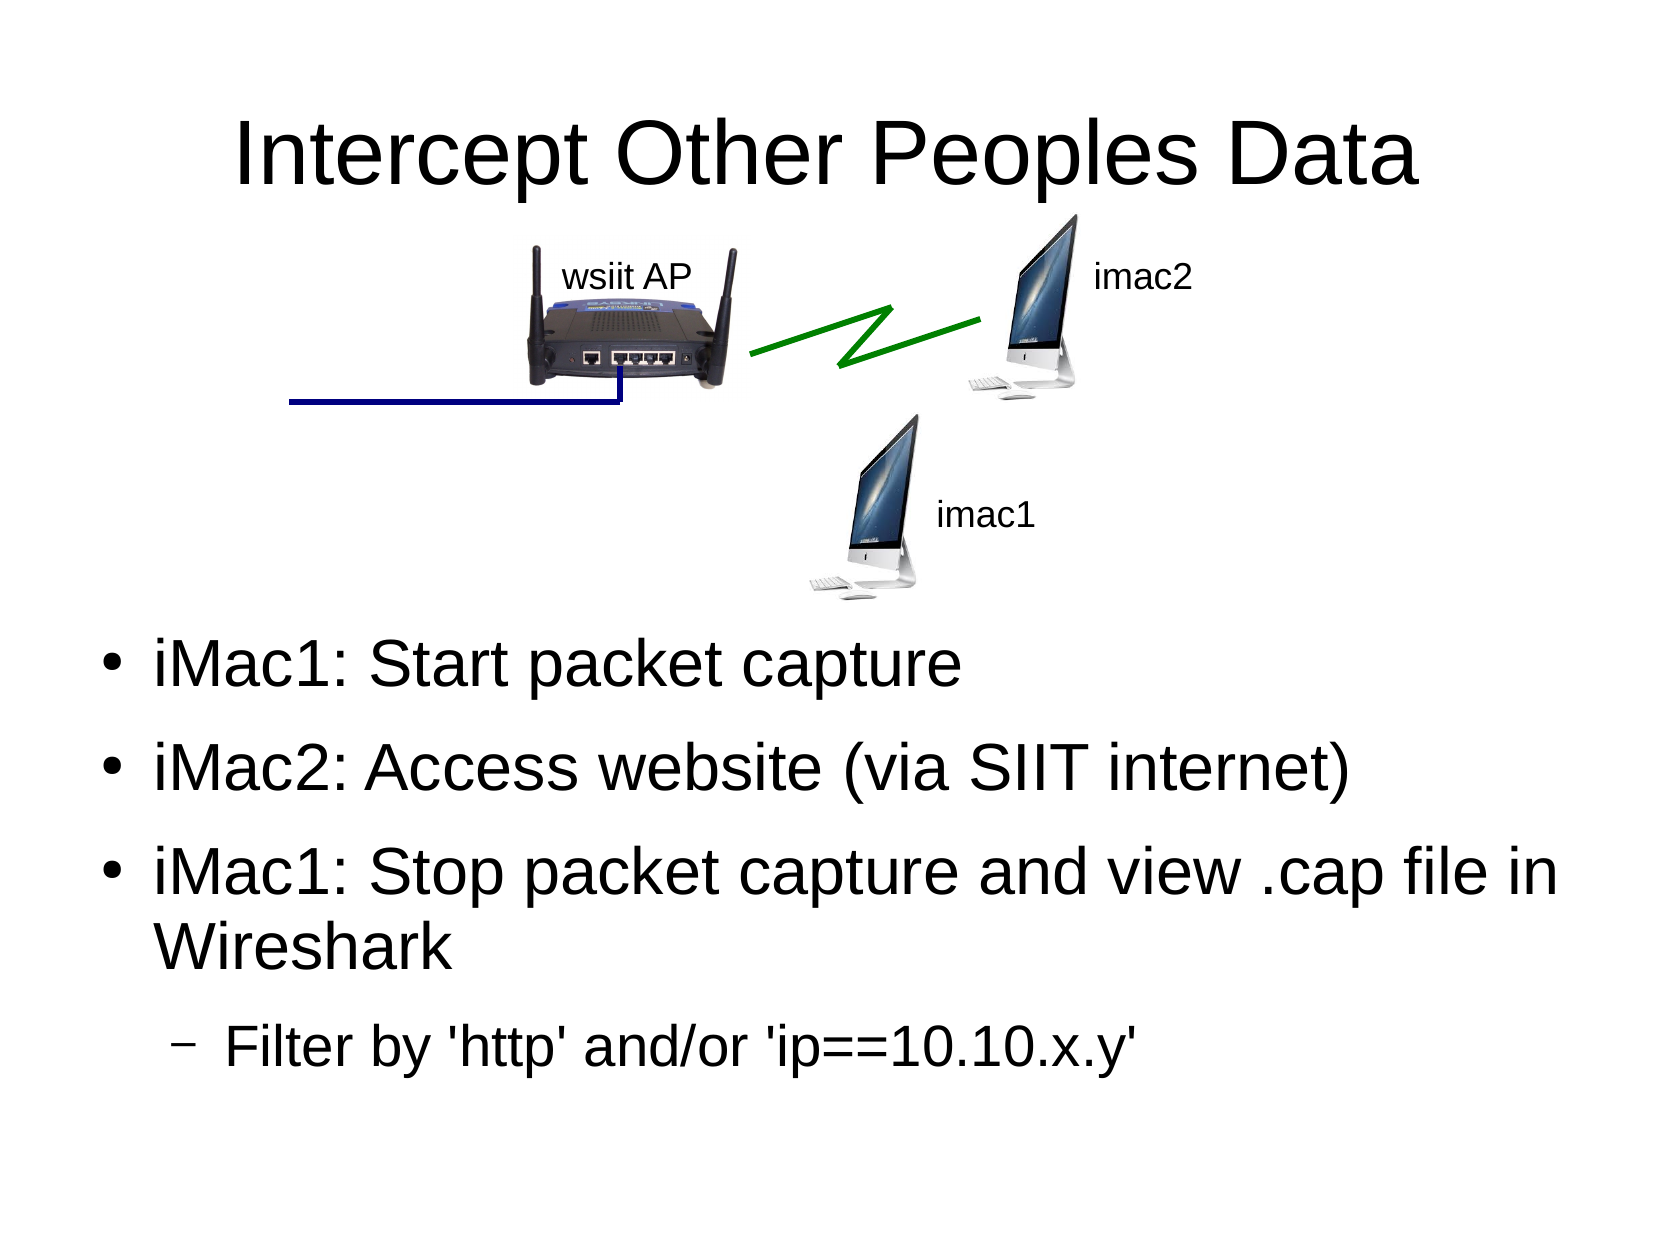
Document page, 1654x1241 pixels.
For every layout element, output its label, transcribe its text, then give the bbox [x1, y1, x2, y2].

title Intercept Other Peoples Data [82, 49, 1571, 257]
picture [962, 212, 1081, 403]
picture [513, 235, 751, 402]
text_box imac1 [921, 486, 1052, 544]
list iMac1: Start packet capture iMac2: Access website (via SIIT internet) iMac1: Stop packet capture and view .cap file in Wireshark Filter by 'http' and/or 'ip==10.10.x.y' [82, 625, 1571, 1181]
text_box wsiit AP [547, 248, 708, 305]
text_box imac2 [1078, 248, 1209, 305]
picture [803, 412, 922, 603]
